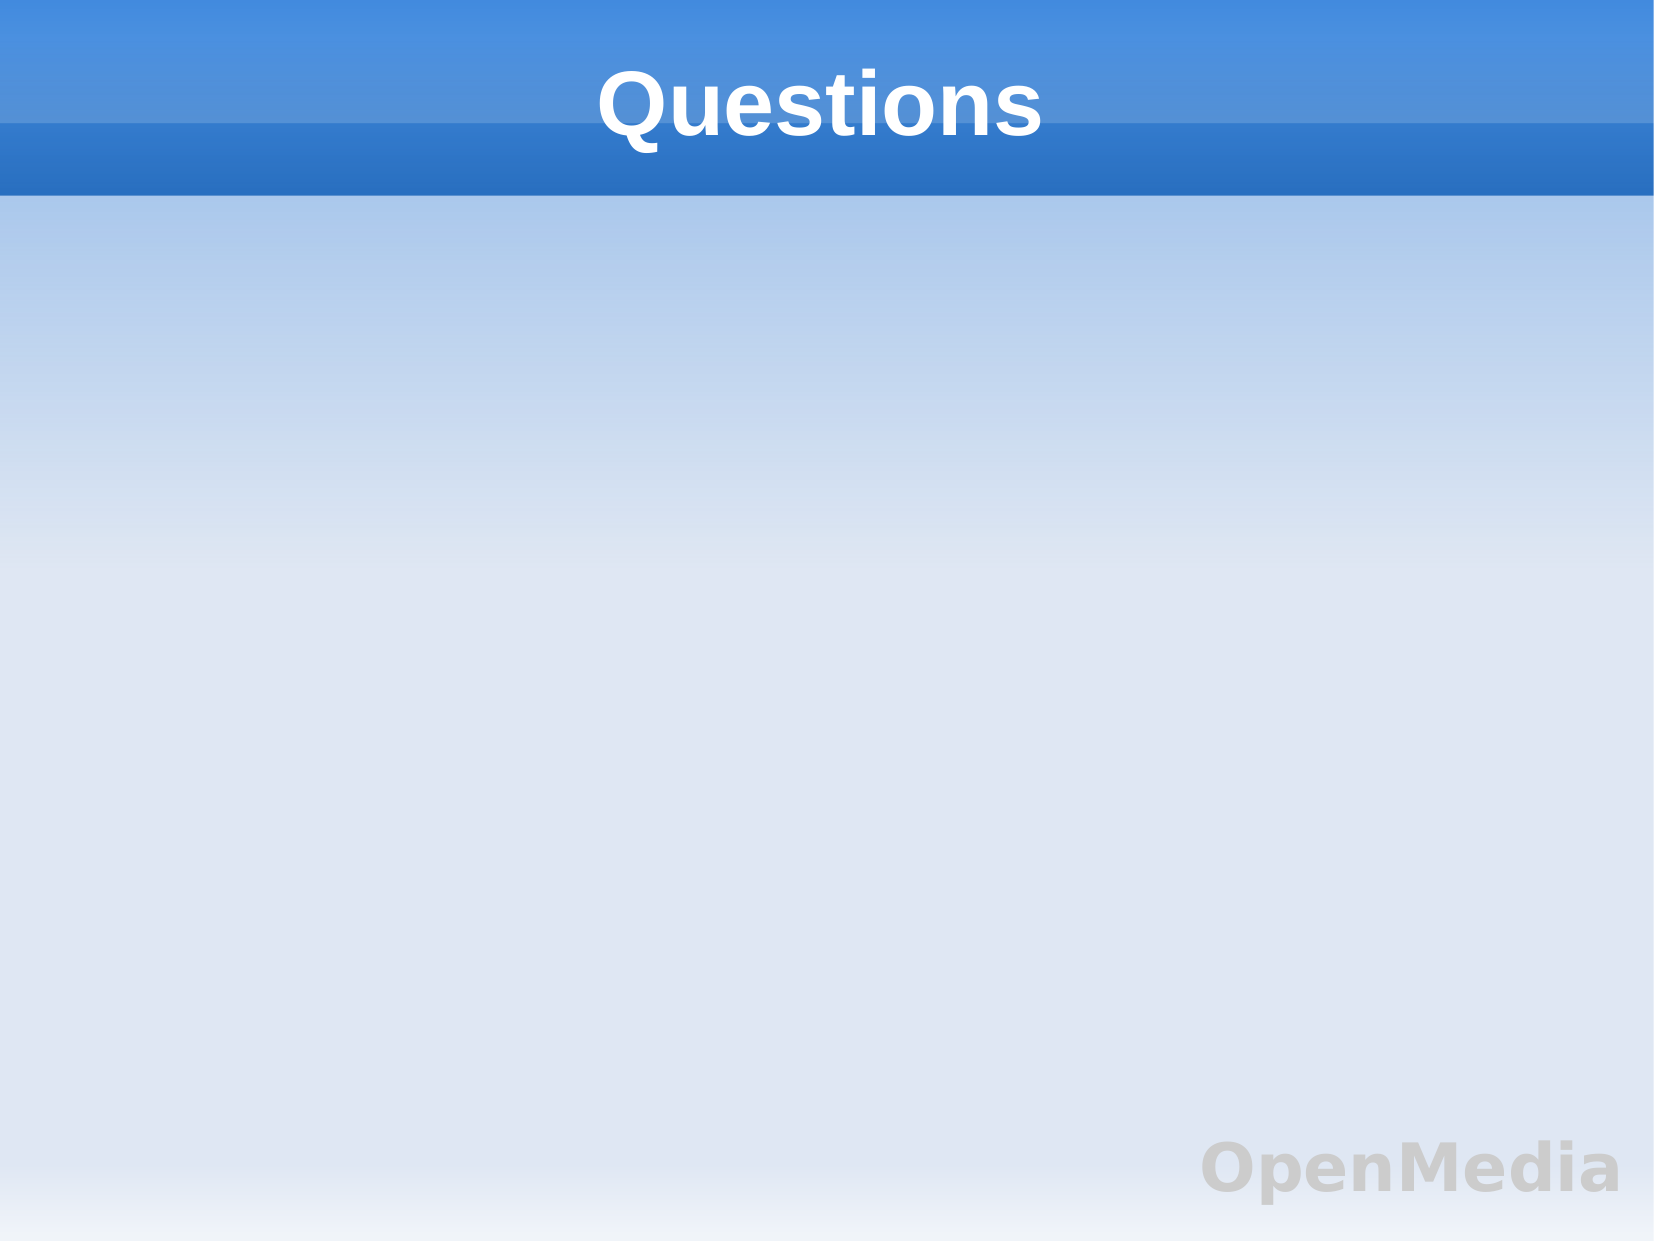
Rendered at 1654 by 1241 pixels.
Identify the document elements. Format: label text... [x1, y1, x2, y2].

title Questions [76, 0, 1565, 208]
picture [0, 0, 1654, 1241]
